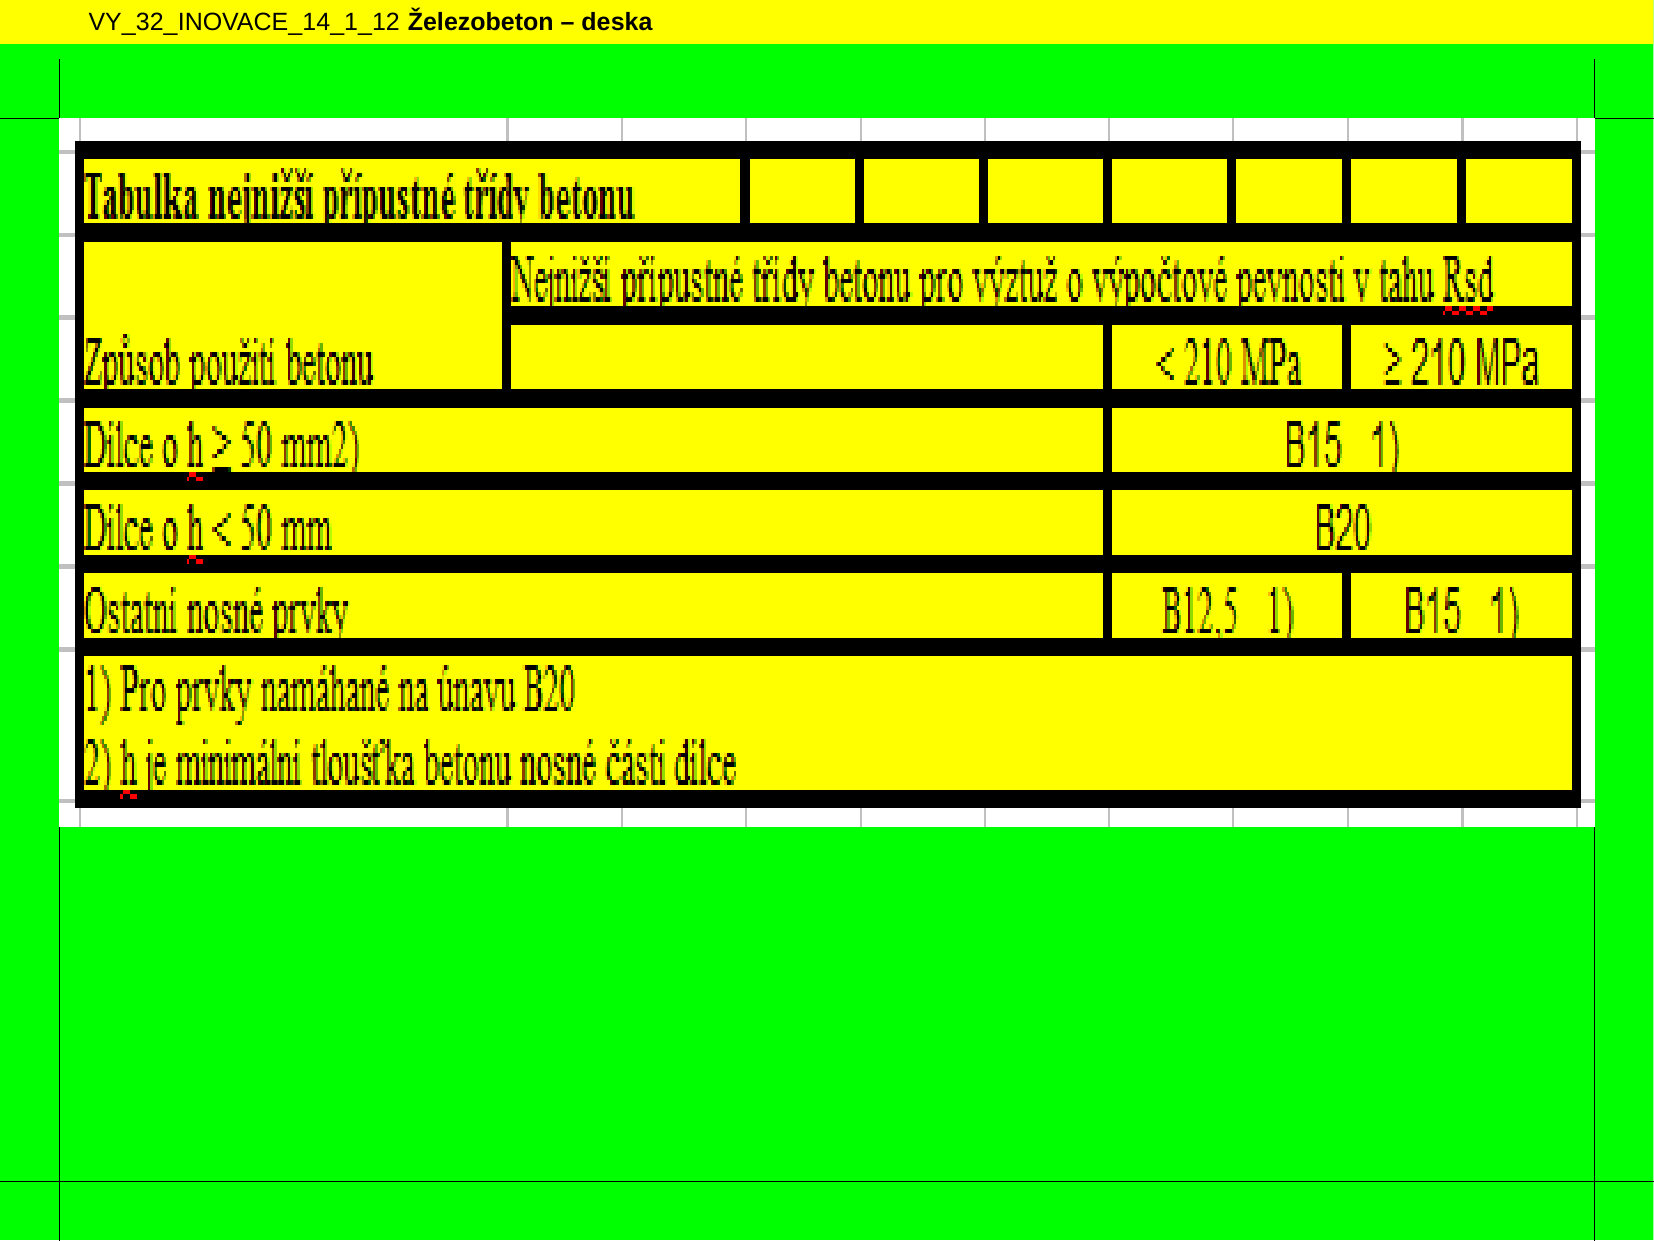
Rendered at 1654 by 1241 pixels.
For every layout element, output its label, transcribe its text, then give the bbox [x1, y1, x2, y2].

text_box VY_32_INOVACE_14_1_12 Železobeton – deska [0, 0, 1654, 44]
picture [59, 118, 1595, 827]
